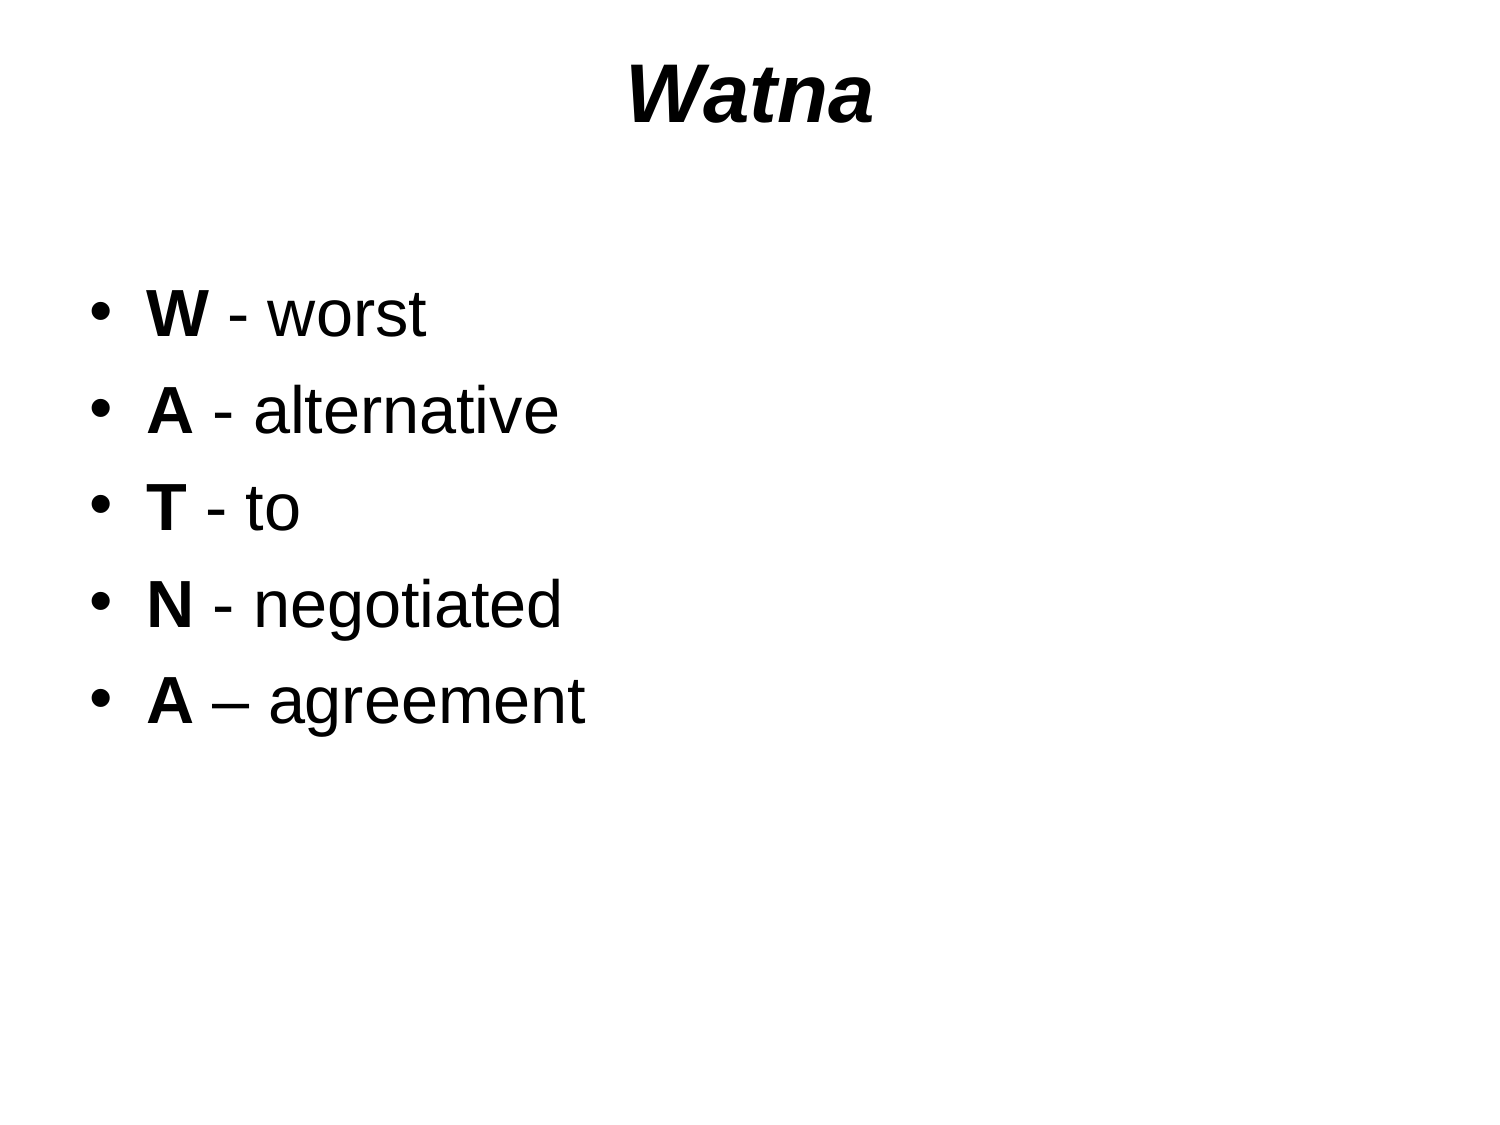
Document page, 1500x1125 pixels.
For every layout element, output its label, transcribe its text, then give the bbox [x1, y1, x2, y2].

title Watna [75, 31, 1426, 247]
list W - worst A - alternative T - to N - negotiated A – agreement [75, 262, 1426, 1006]
